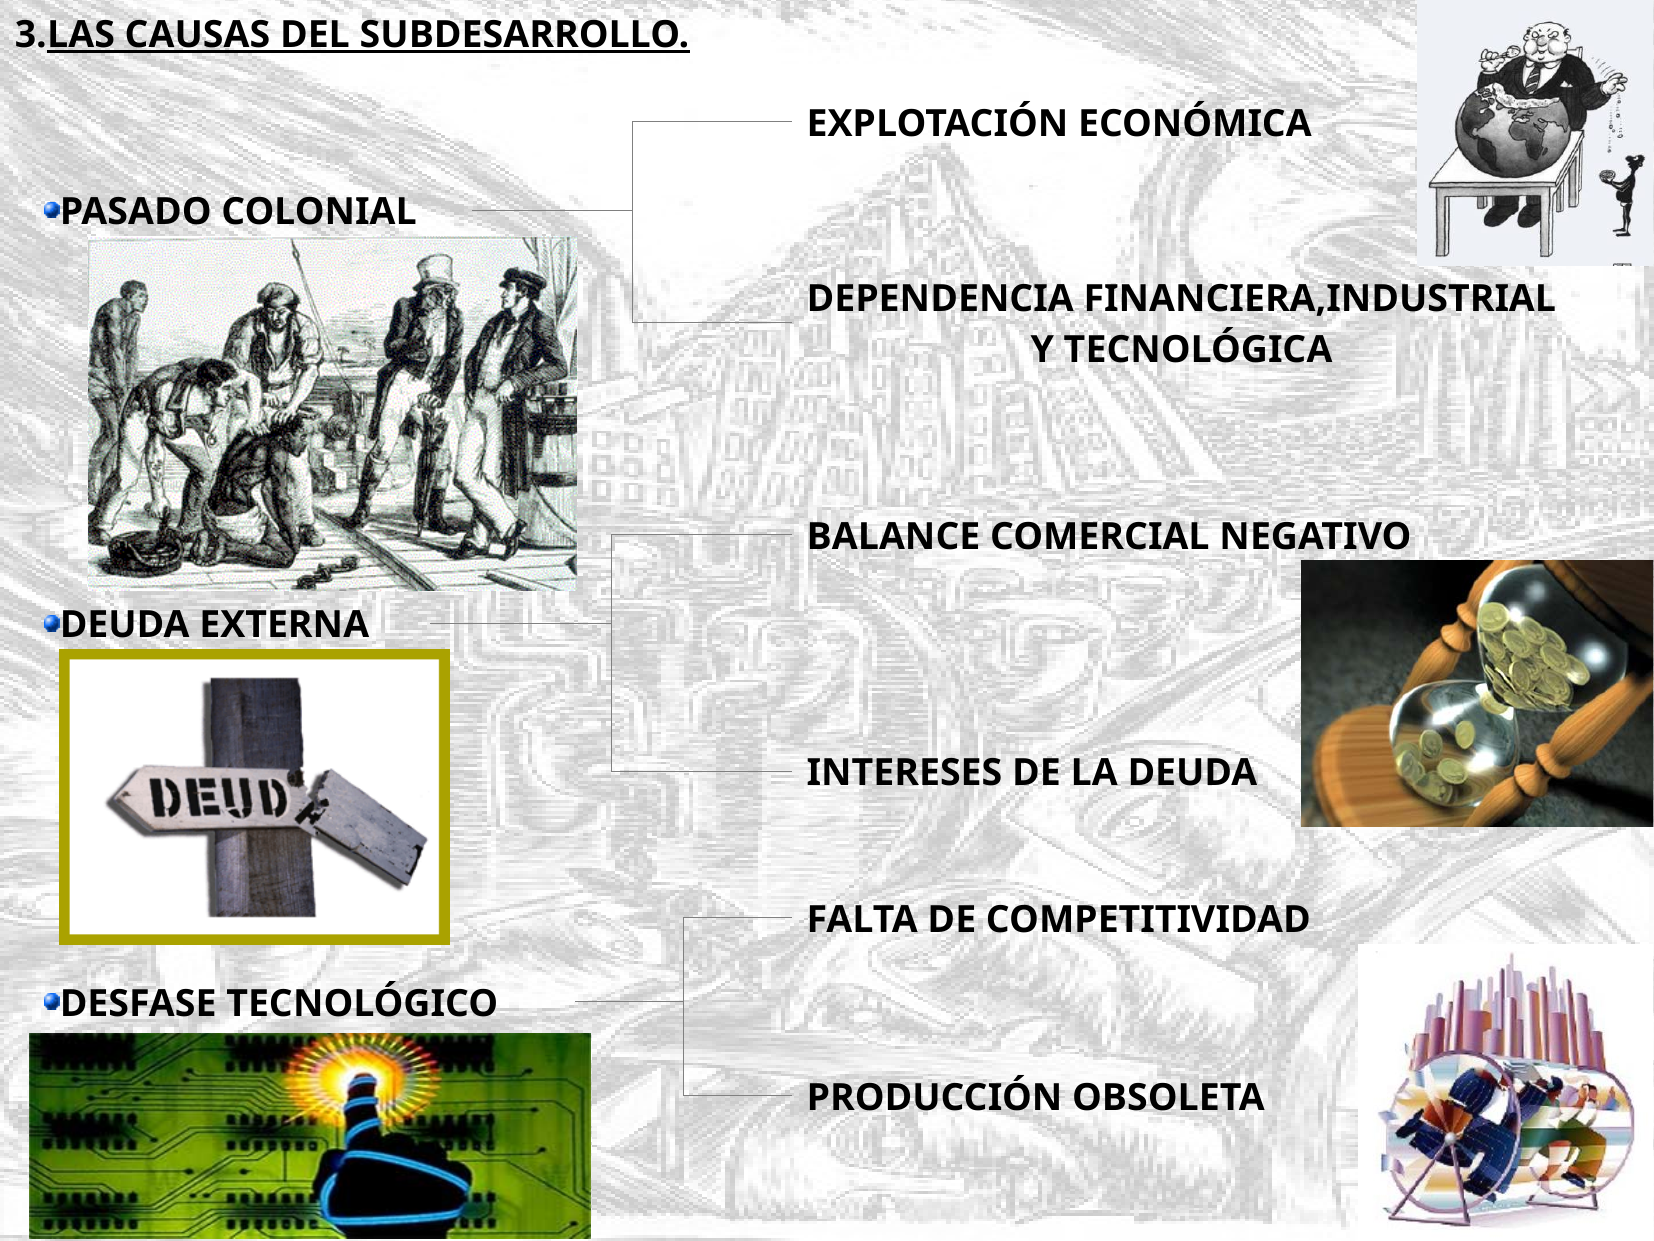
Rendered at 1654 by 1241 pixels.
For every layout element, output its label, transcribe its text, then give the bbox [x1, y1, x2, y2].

text_box PASADO COLONIAL [29, 177, 473, 237]
text_box PRODUCCIÓN OBSOLETA [791, 1062, 1338, 1123]
text_box DEPENDENCIA FINANCIERA,INDUSTRIAL Y TECNOLÓGICA [791, 263, 1654, 369]
text_box DEUDA EXTERNA [29, 590, 431, 651]
text_box BALANCE COMERCIAL NEGATIVO [791, 501, 1502, 562]
text_box 3.LAS CAUSAS DEL SUBDESARROLLO. [0, 0, 820, 60]
text_box DESFASE TECNOLÓGICO [29, 968, 576, 1029]
text_box FALTA DE COMPETITIVIDAD [791, 884, 1388, 945]
text_box INTERESES DE LA DEUDA [791, 738, 1301, 798]
text_box EXPLOTACIÓN ECONÓMICA [791, 88, 1385, 149]
picture [0, 0, 1654, 1241]
